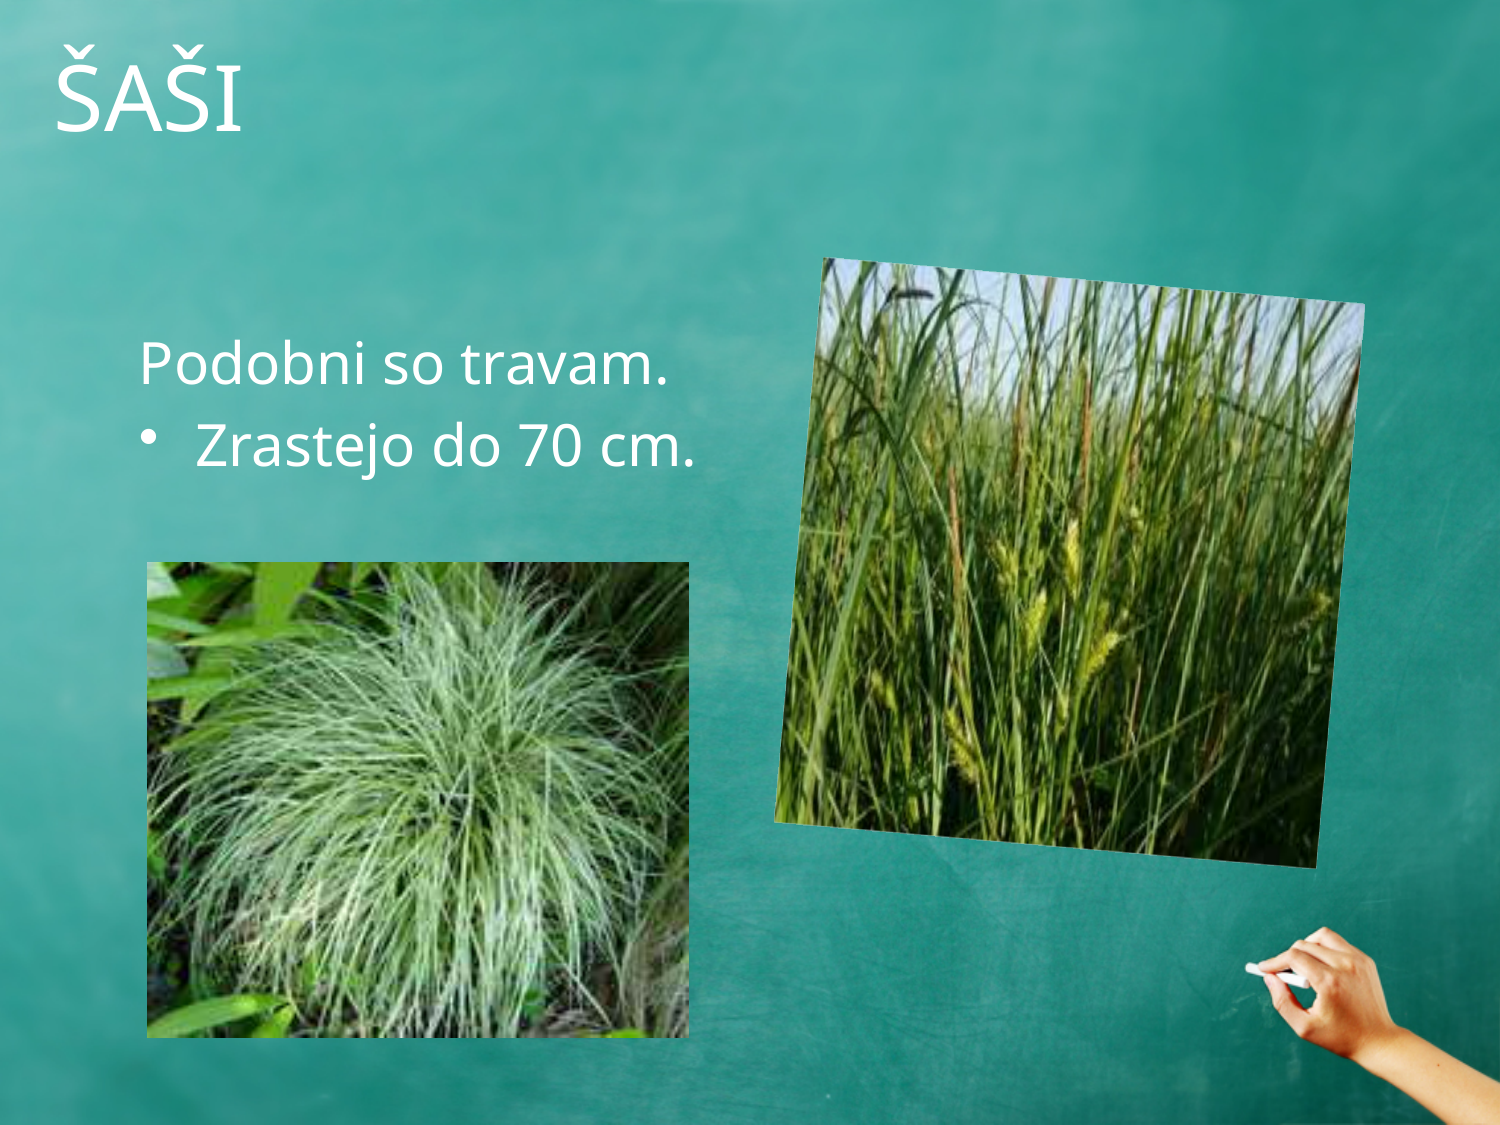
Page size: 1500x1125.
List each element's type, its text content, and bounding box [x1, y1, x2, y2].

picture [0, 0, 1500, 1125]
title ŠAŠI [39, 35, 1471, 154]
list Podobni so travam. Zrastejo do 70 cm. [123, 237, 788, 938]
